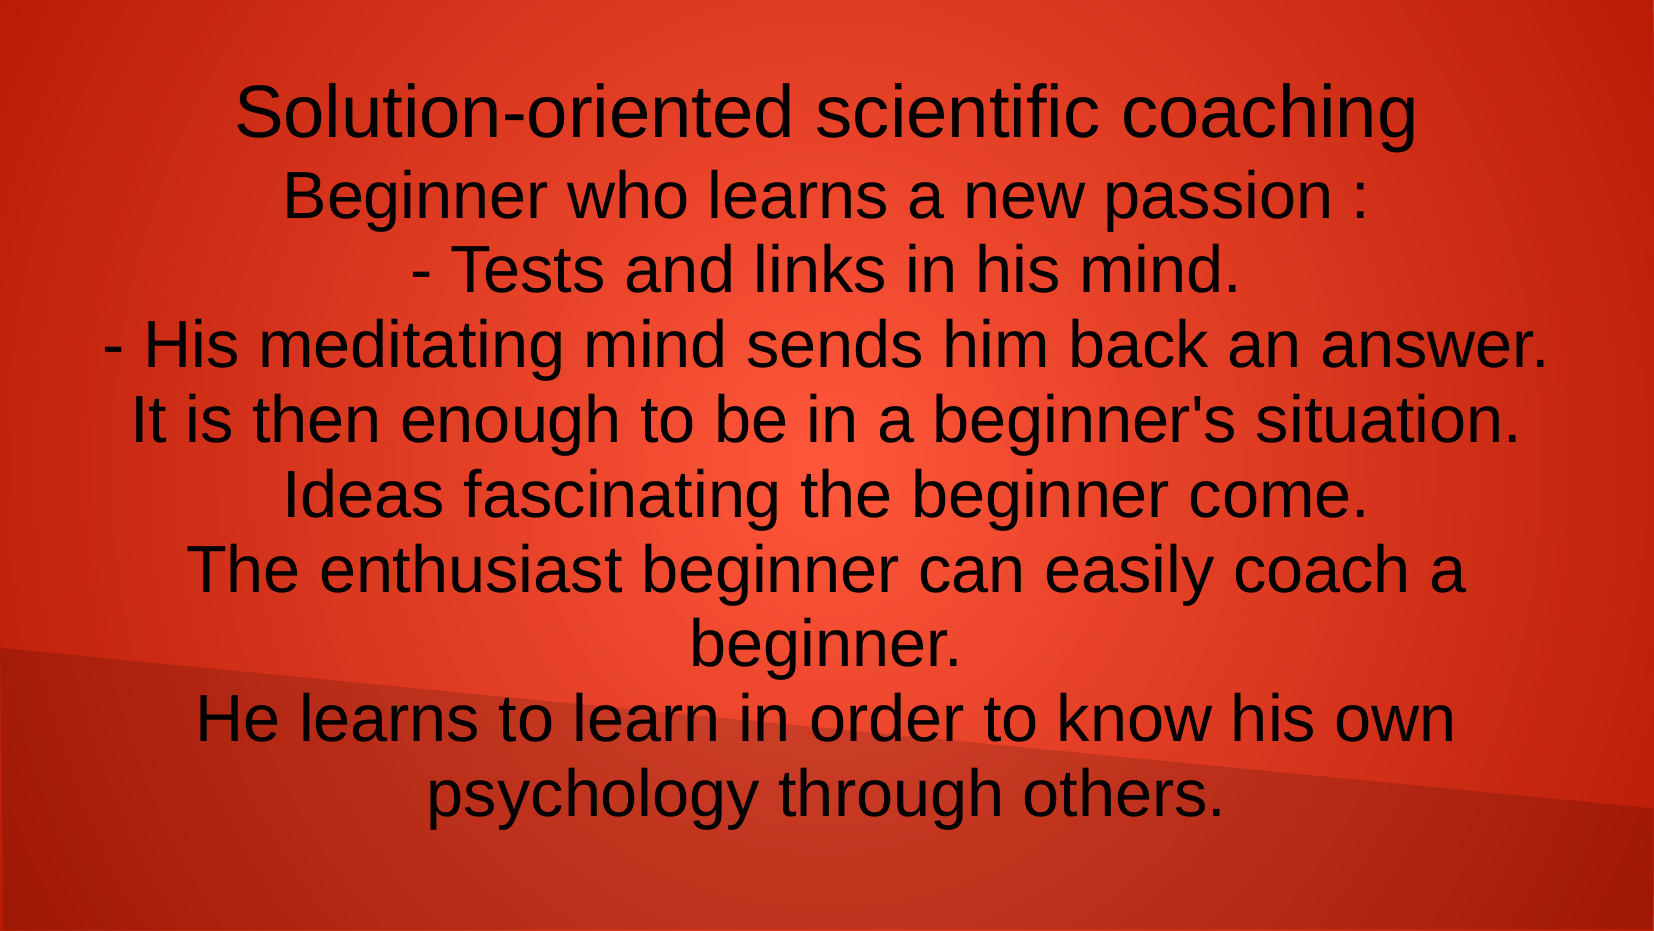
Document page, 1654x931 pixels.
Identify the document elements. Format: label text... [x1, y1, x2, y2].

title Solution-oriented scientific coaching [82, 35, 1571, 157]
subtitle Beginner who learns a new passion : - Tests and links in his mind. - His meditating mind sends him back an answer. It is then enough to be in a beginner's situation. Ideas fascinating the beginner come. The enthusiast beginner can easily coach a beginner. He learns to learn in order to know his own psychology through others. [82, 157, 1571, 831]
